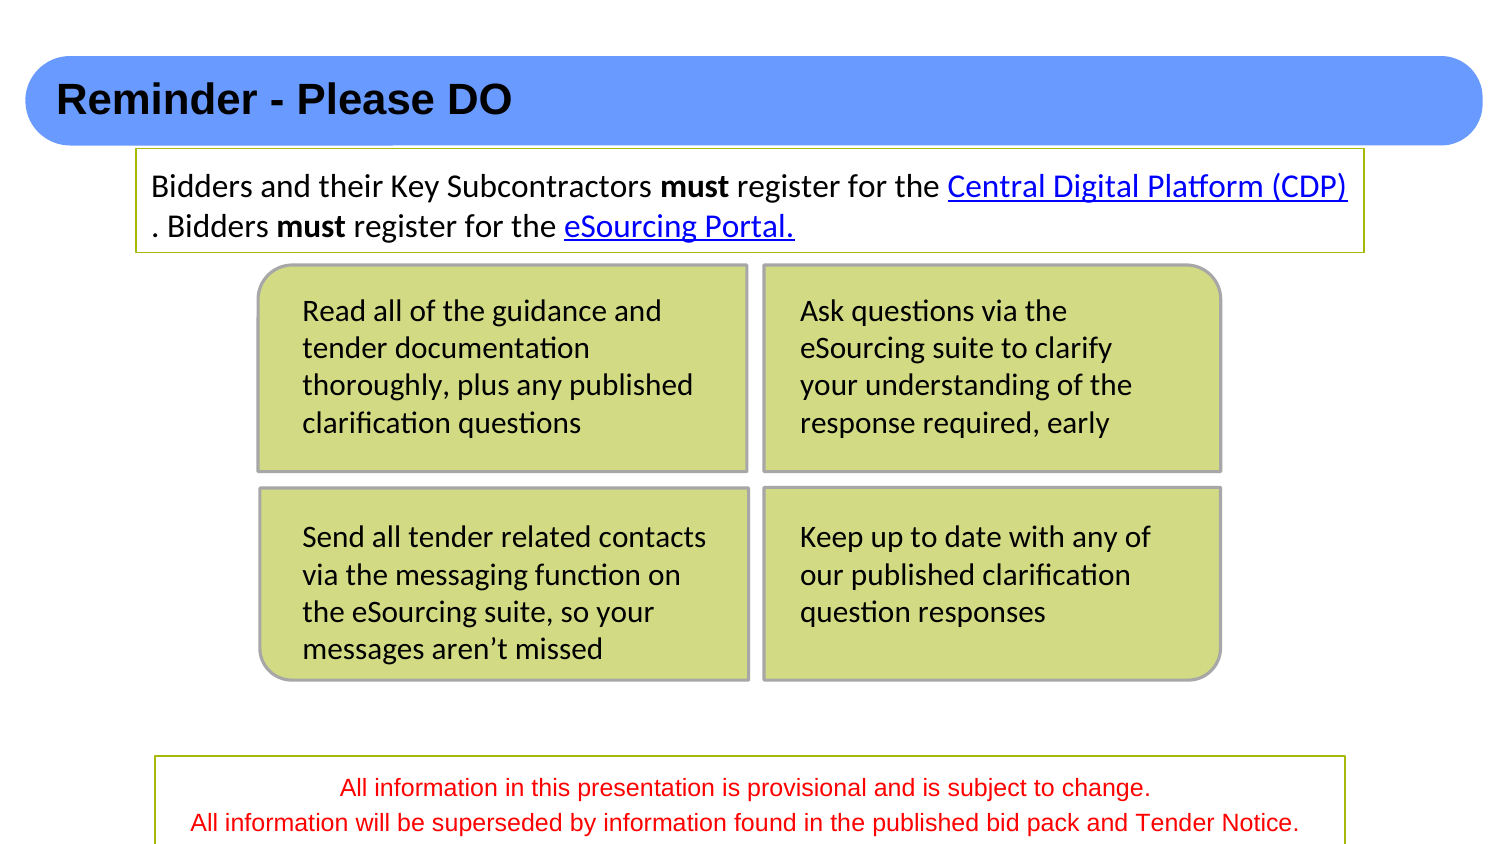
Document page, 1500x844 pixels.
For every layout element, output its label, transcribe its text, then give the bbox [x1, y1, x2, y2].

text_box Keep up to date with any of our published clarification question responses [785, 501, 1196, 672]
text_box Bidders and their Key Subcontractors must register for the Central Digital Platform (CDP). Bidders must register for the eSourcing Portal. [135, 148, 1365, 253]
text_box [259, 487, 749, 681]
text_box Read all of the guidance and tender documentation thoroughly, plus any published clarification questions [287, 274, 723, 399]
text_box Send all tender related contacts via the messaging function on the eSourcing suite, so your messages aren’t missed [287, 501, 744, 653]
text_box [763, 264, 1221, 472]
text_box All information in this presentation is provisional and is subject to change. All information will be superseded by information found in the published bid pack and Tender Notice. [155, 755, 1346, 844]
title Reminder - Please DO [55, 70, 1235, 137]
text_box [764, 487, 1221, 681]
text_box [258, 264, 747, 472]
text_box Ask questions via the eSourcing suite to clarify your understanding of the response required, early [785, 274, 1161, 446]
